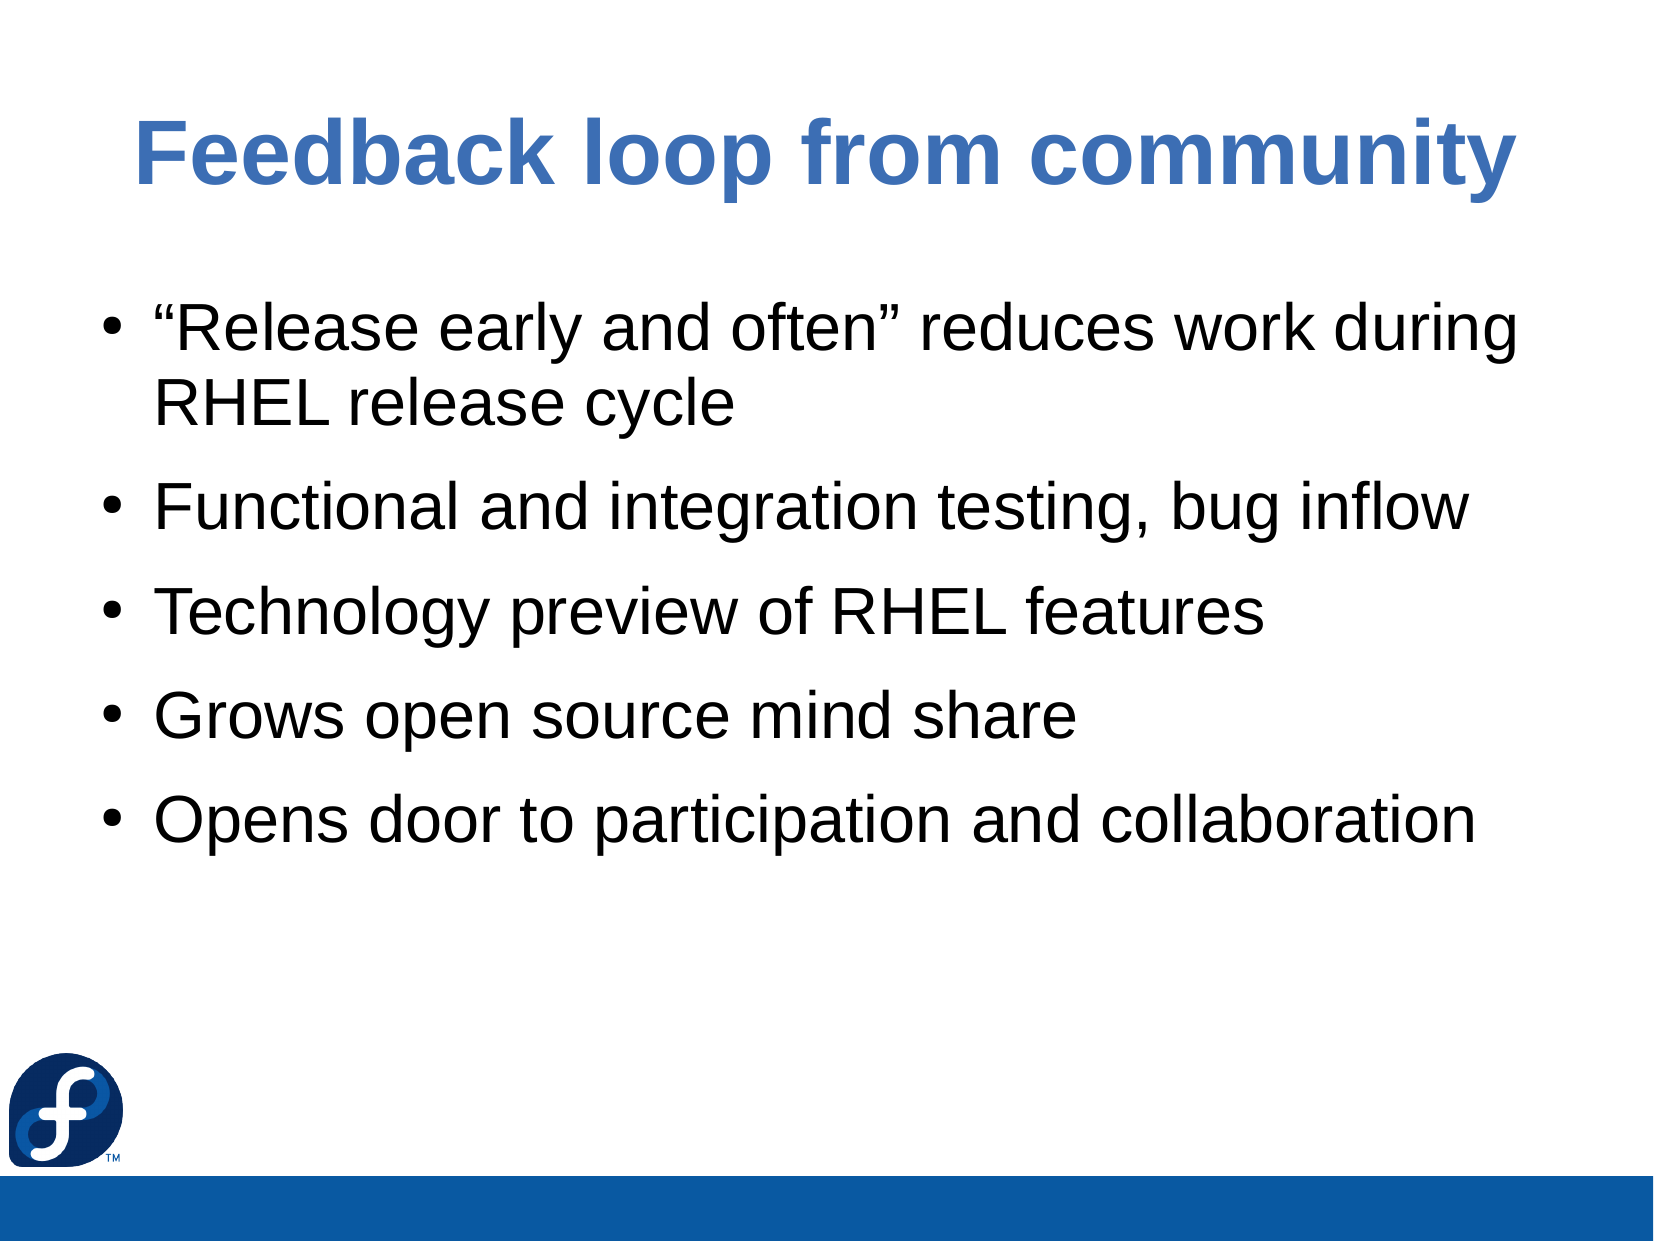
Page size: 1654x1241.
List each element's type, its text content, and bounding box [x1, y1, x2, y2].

picture [9, 1053, 123, 1167]
title Feedback loop from community [82, 49, 1571, 257]
picture [0, 1176, 1654, 1241]
list “Release early and often” reduces work during RHEL release cycle Functional and integration testing, bug inflow Technology preview of RHEL features Grows open source mind share Opens door to participation and collaboration [82, 290, 1571, 1109]
